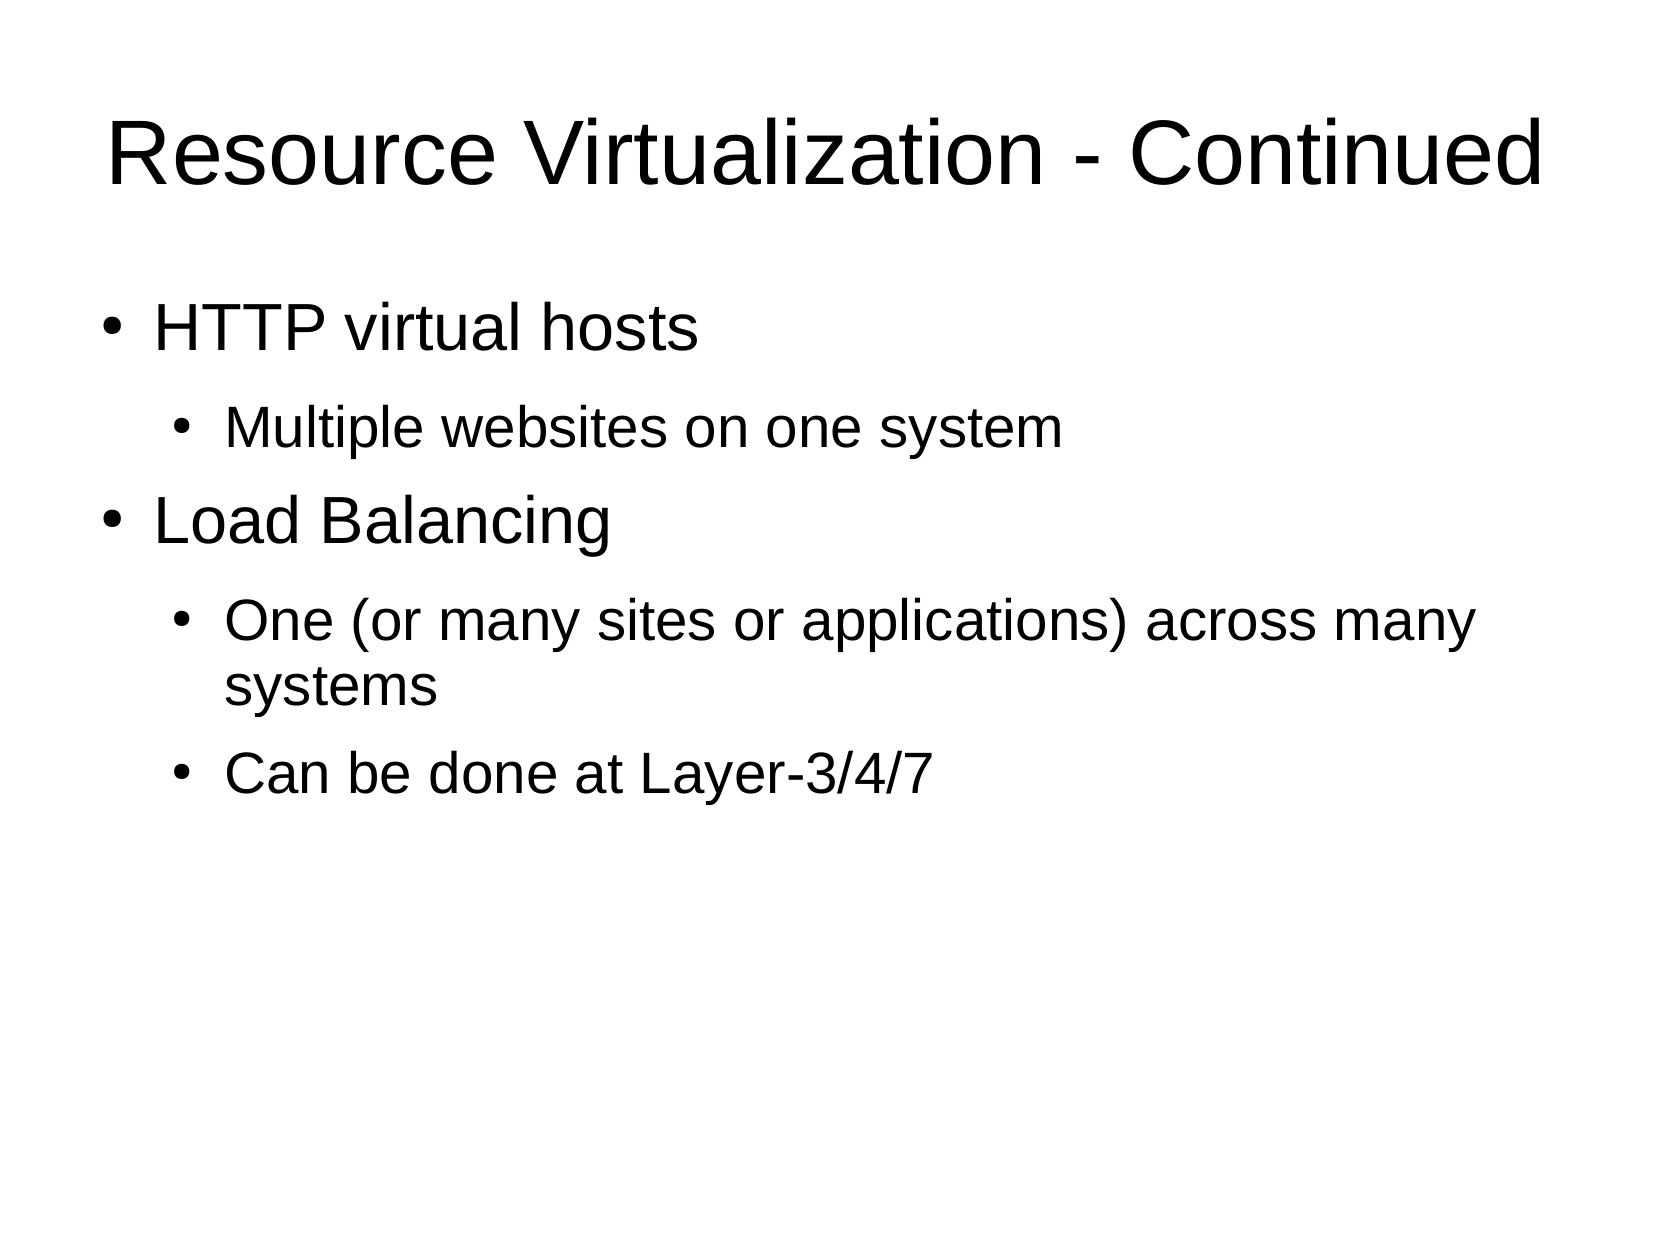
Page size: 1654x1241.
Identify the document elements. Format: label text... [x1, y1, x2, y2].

title Resource Virtualization - Continued [82, 49, 1571, 257]
list HTTP virtual hosts Multiple websites on one system Load Balancing One (or many sites or applications) across many systems Can be done at Layer-3/4/7 [82, 290, 1571, 1109]
